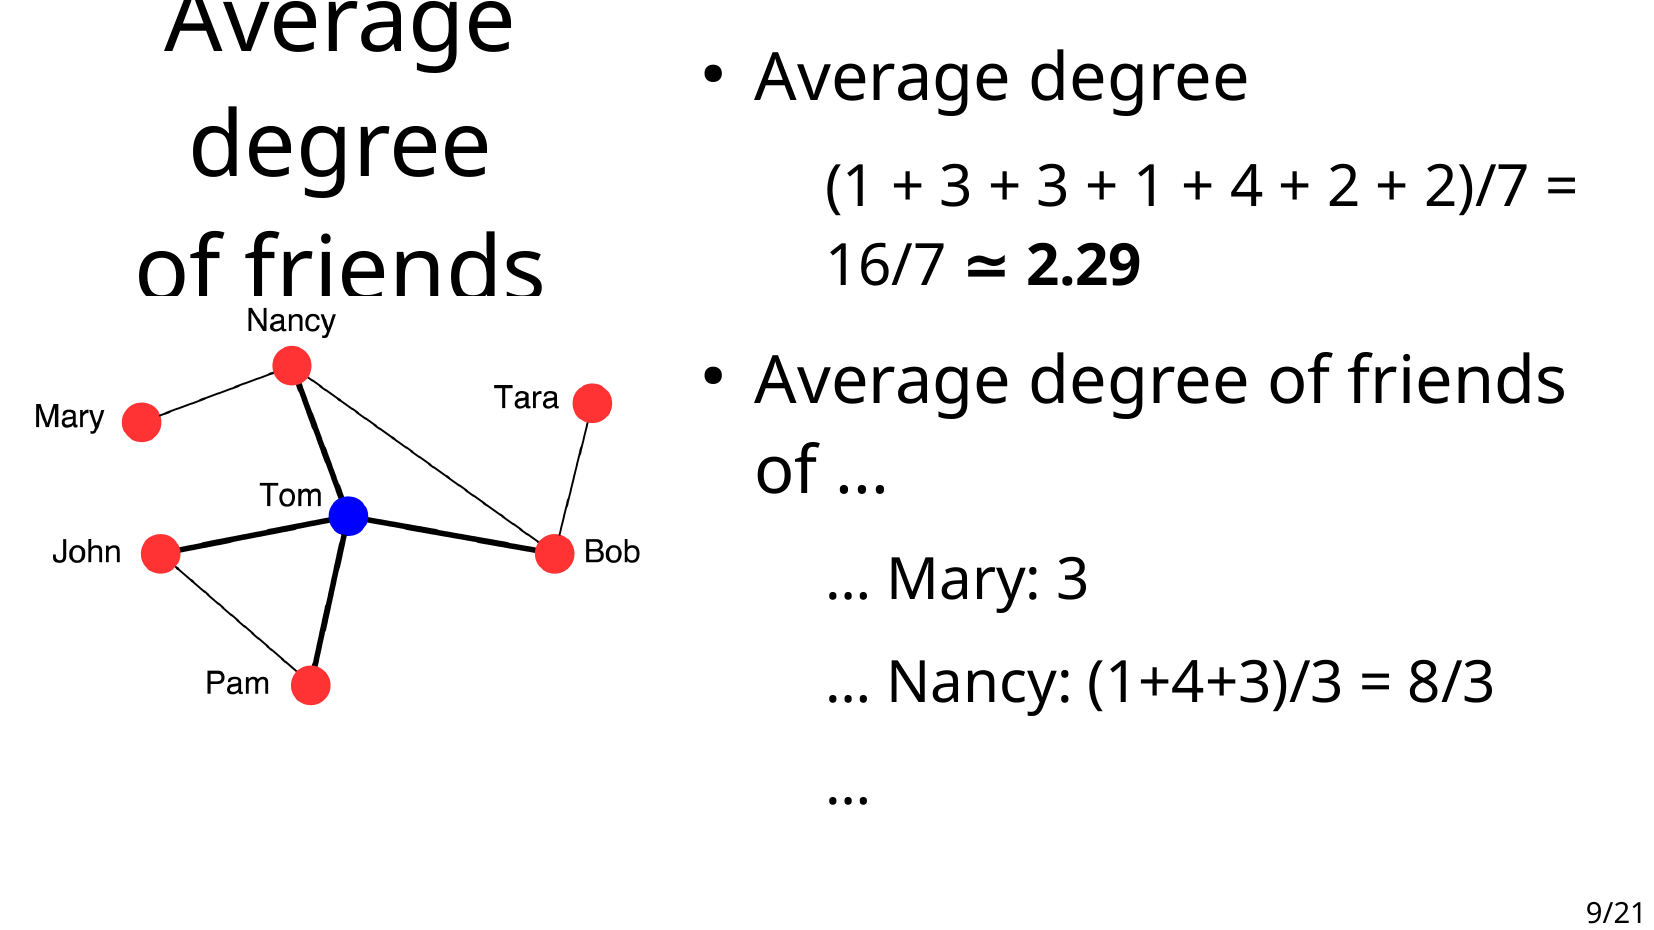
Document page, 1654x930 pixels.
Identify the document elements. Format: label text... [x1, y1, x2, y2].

title Average degree of friends [21, 11, 661, 270]
picture [30, 296, 648, 711]
list Average degree (1 + 3 + 3 + 1 + 4 + 2 + 2)/7 = 16/7 ≃ 2.29 Average degree of friends of ... … Mary: 3 … Nancy: (1+4+3)/3 = 8/3 … [683, 29, 1644, 888]
